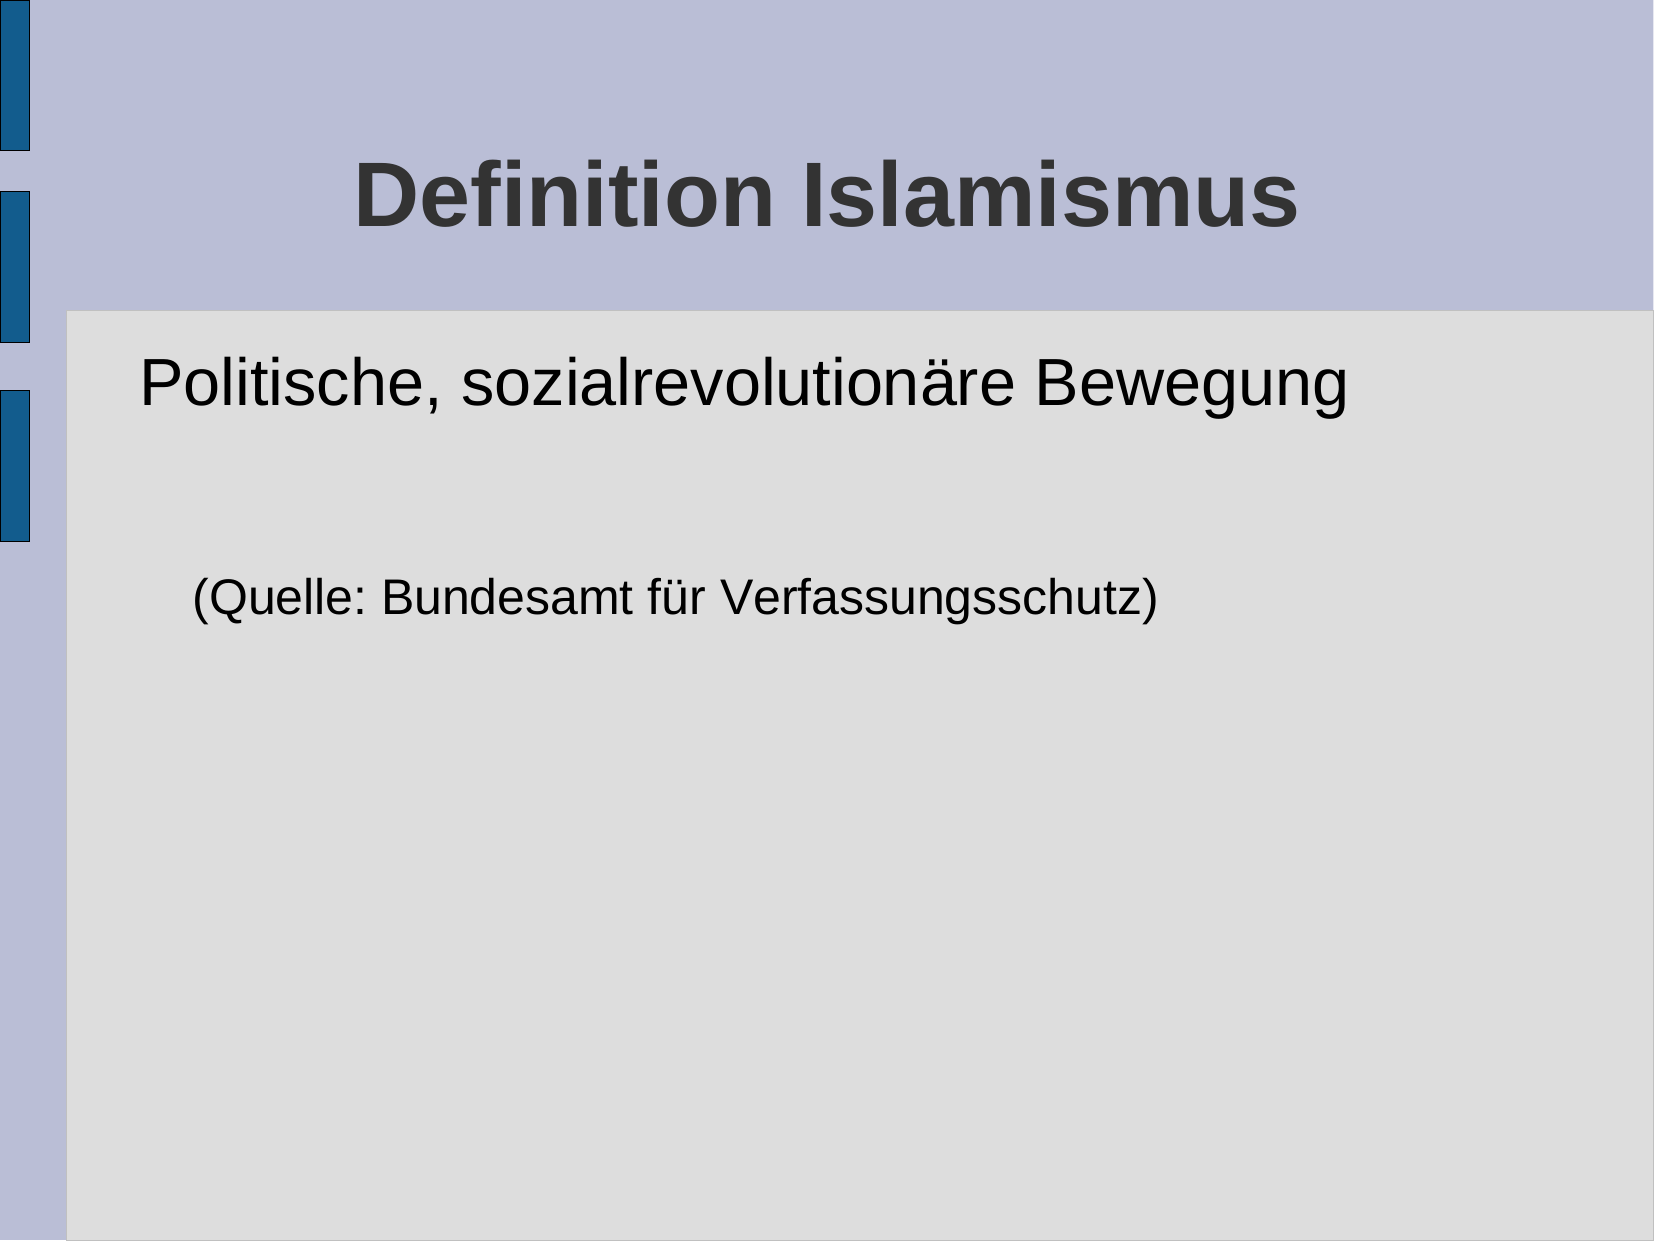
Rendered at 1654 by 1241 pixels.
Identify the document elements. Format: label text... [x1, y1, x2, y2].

list Politische, sozialrevolutionäre Bewegung (Quelle: Bundesamt für Verfassungsschutz) [121, 344, 1625, 1127]
title Definition Islamismus [121, 91, 1534, 299]
